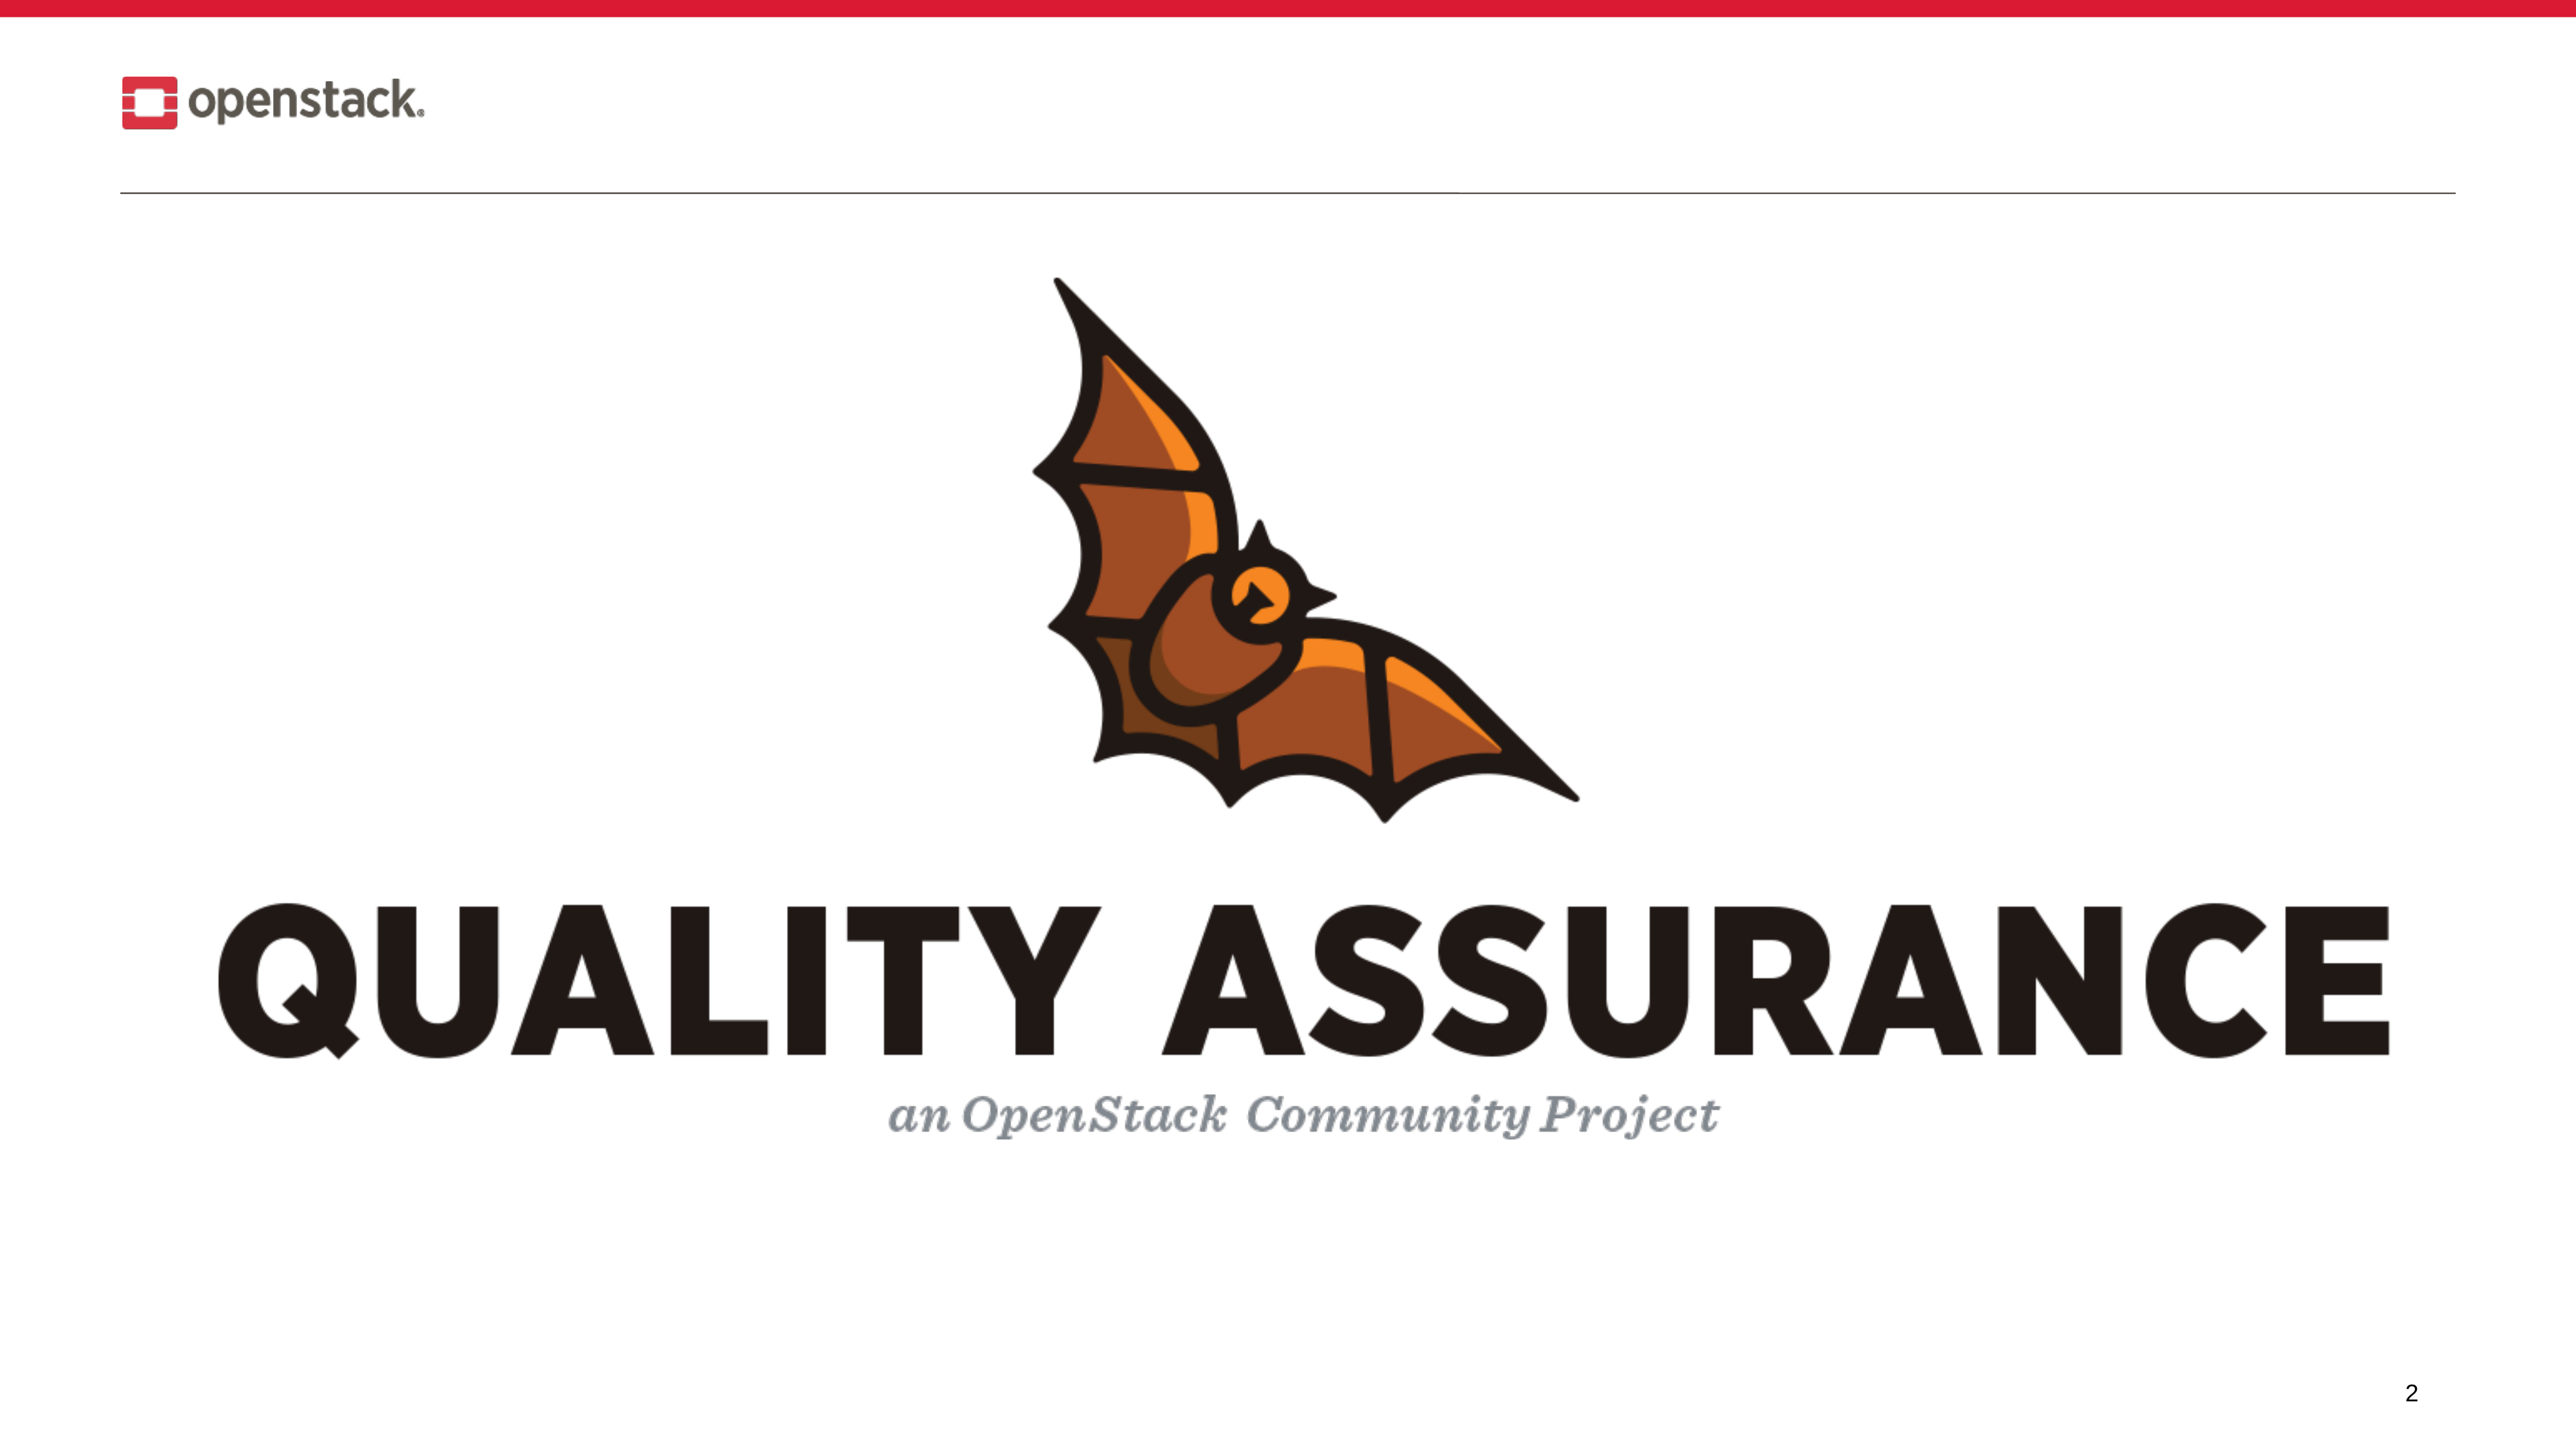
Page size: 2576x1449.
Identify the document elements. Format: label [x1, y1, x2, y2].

picture [122, 77, 426, 131]
picture [29, 248, 2574, 1247]
